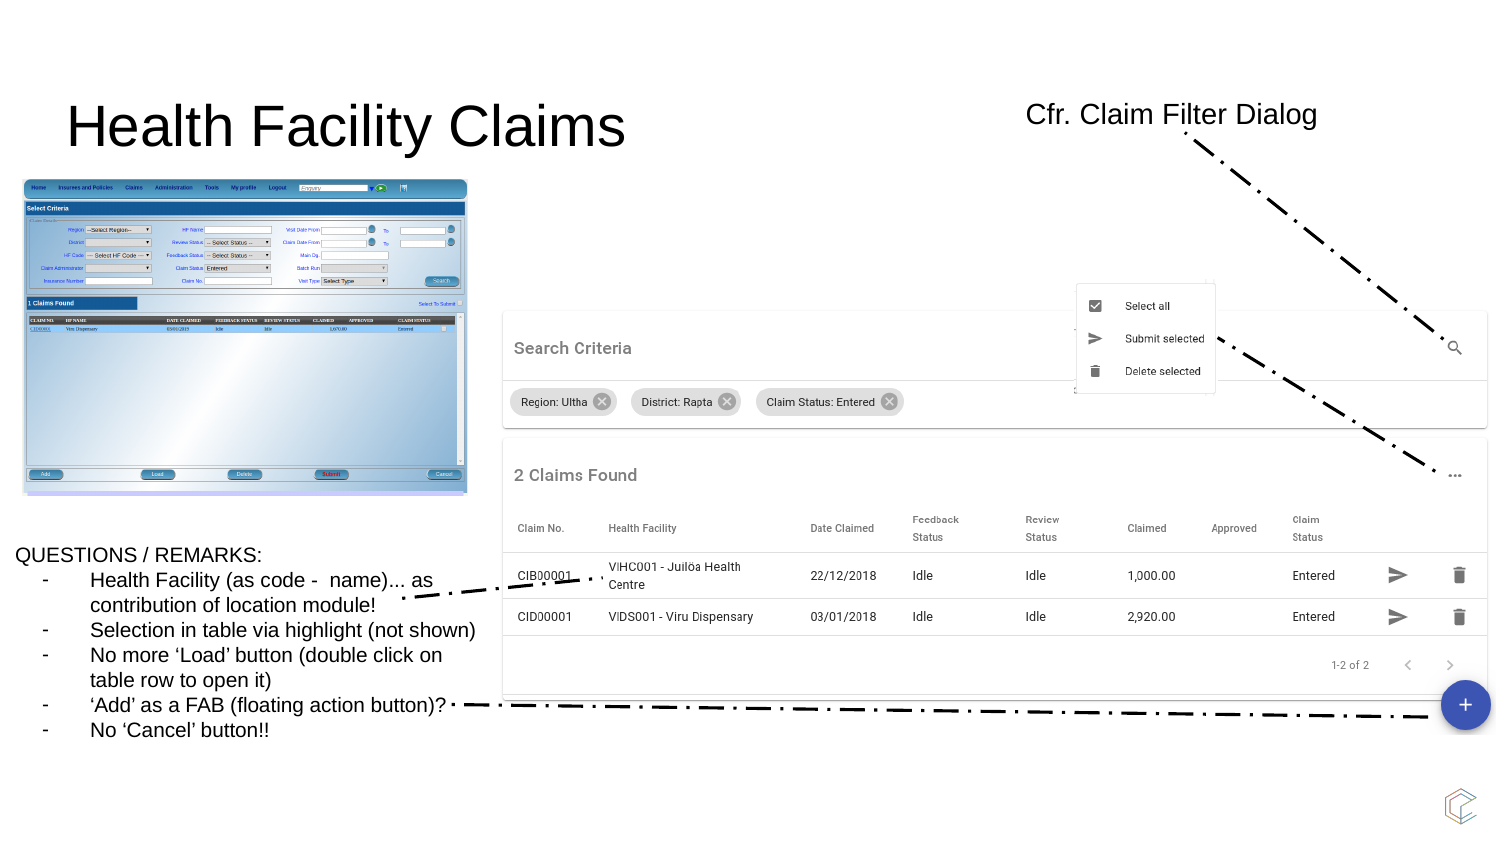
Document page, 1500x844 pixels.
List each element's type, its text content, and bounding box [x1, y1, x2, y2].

text_box Cfr. Claim Filter Dialog [1010, 80, 1347, 151]
text_box QUESTIONS / REMARKS: Health Facility (as code - name)... as contribution of location module! Selection in table via highlight (not shown) No more ‘Load’ button (double click on table row to open it) ‘Add’ as a FAB (floating action button)? No ‘Cancel’ button!! [0, 527, 500, 596]
picture [499, 279, 1496, 736]
title Health Facility Claims [51, 72, 1449, 167]
picture [22, 179, 468, 497]
picture [1441, 784, 1481, 829]
